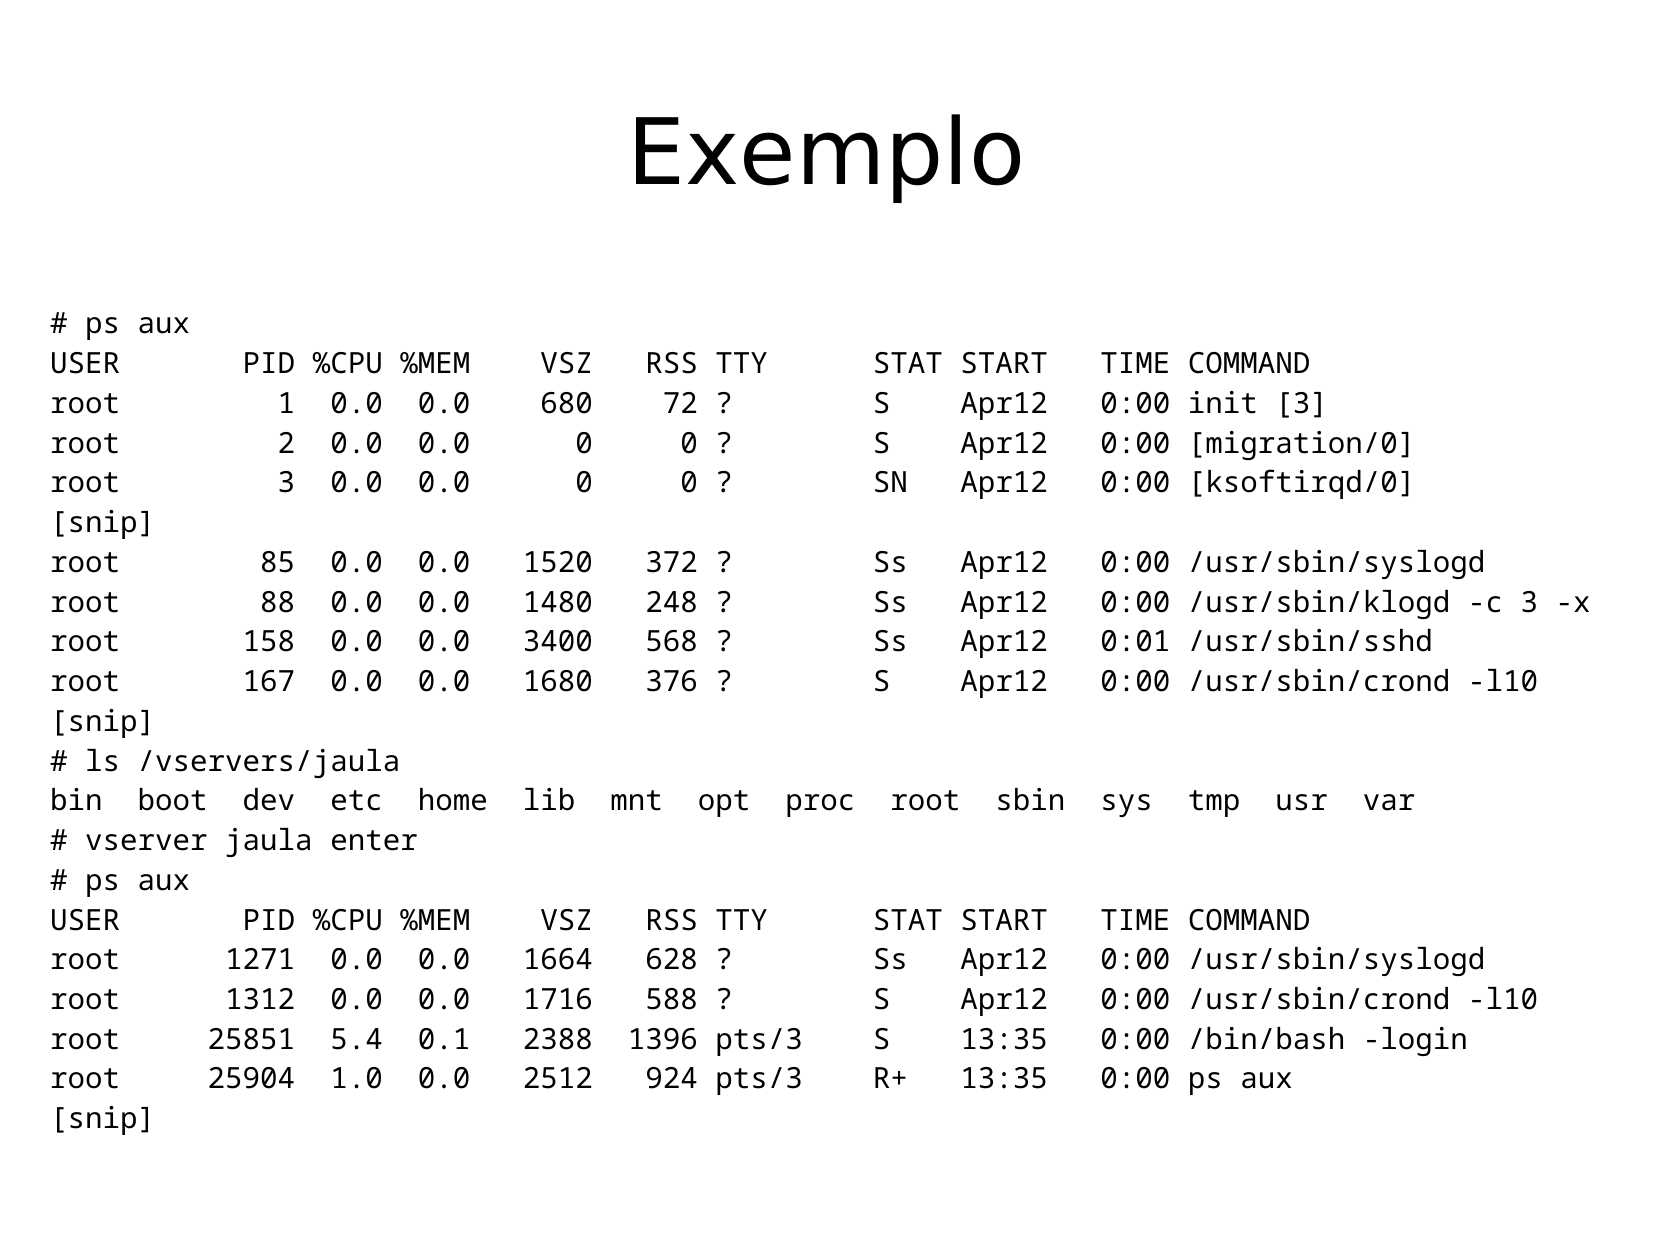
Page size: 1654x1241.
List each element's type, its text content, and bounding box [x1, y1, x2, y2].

title Exemplo [82, 49, 1571, 257]
text_box # ps aux USER PID %CPU %MEM VSZ RSS TTY STAT START TIME COMMAND root 1 0.0 0.0 680 72 ? S Apr12 0:00 init [3] root 2 0.0 0.0 0 0 ? S Apr12 0:00 [migration/0] root 3 0.0 0.0 0 0 ? SN Apr12 0:00 [ksoftirqd/0] [snip] root 85 0.0 0.0 1520 372 ? Ss Apr12 0:00 /usr/sbin/syslogd root 88 0.0 0.0 1480 248 ? Ss Apr12 0:00 /usr/sbin/klogd -c 3 -x root 158 0.0 0.0 3400 568 ? Ss Apr12 0:01 /usr/sbin/sshd root 167 0.0 0.0 1680 376 ? S Apr12 0:00 /usr/sbin/crond -l10 [snip] # ls /vservers/jaula bin boot dev etc home lib mnt opt proc root sbin sys tmp usr var # vserver jaula enter # ps aux USER PID %CPU %MEM VSZ RSS TTY STAT START TIME COMMAND root 1271 0.0 0.0 1664 628 ? Ss Apr12 0:00 /usr/sbin/syslogd root 1312 0.0 0.0 1716 588 ? S Apr12 0:00 /usr/sbin/crond -l10 root 25851 5.4 0.1 2388 1396 pts/3 S 13:35 0:00 /bin/bash -login root 25904 1.0 0.0 2512 924 pts/3 R+ 13:35 0:00 ps aux [snip] [35, 295, 1630, 1030]
